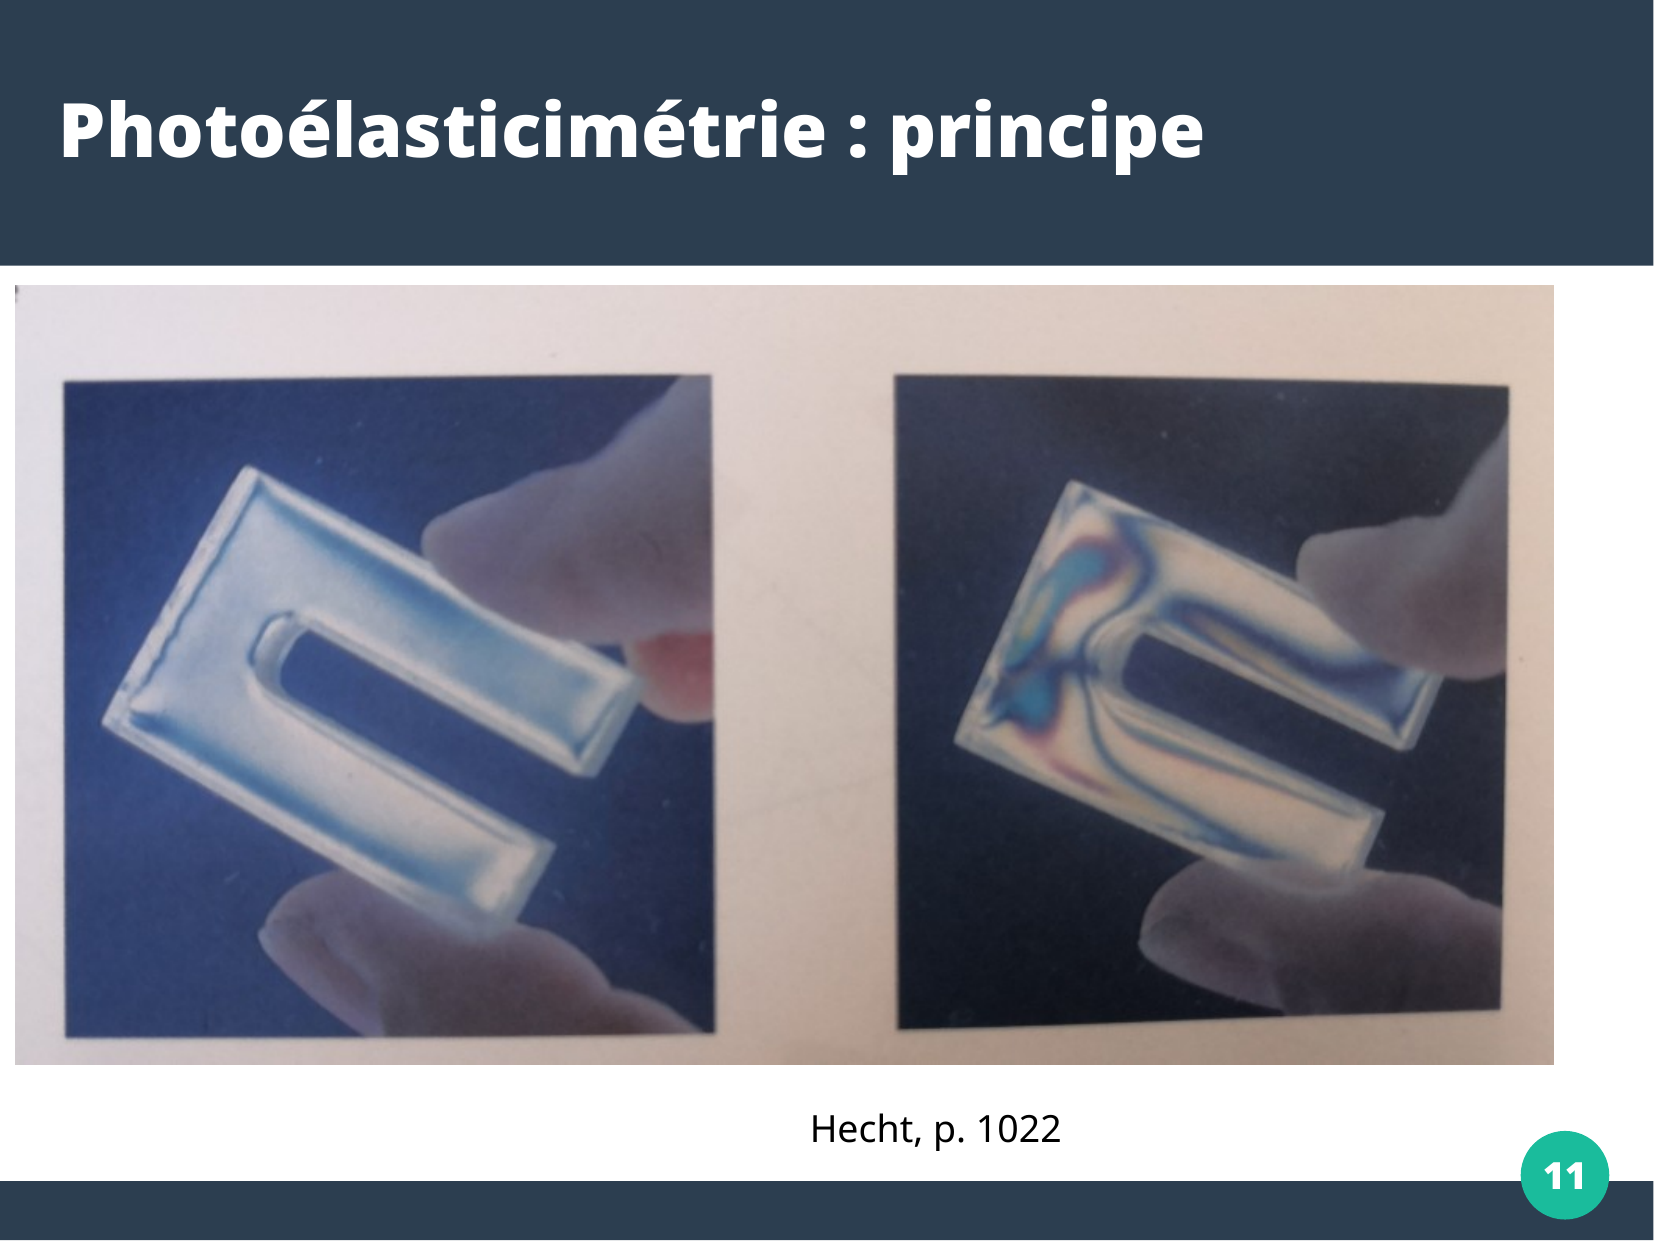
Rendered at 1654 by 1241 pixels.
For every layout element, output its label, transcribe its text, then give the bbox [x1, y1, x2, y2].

text_box Hecht, p. 1022 [795, 1095, 1171, 1197]
picture [15, 285, 1554, 1066]
title Photoélasticimétrie : principe [59, 49, 1595, 207]
